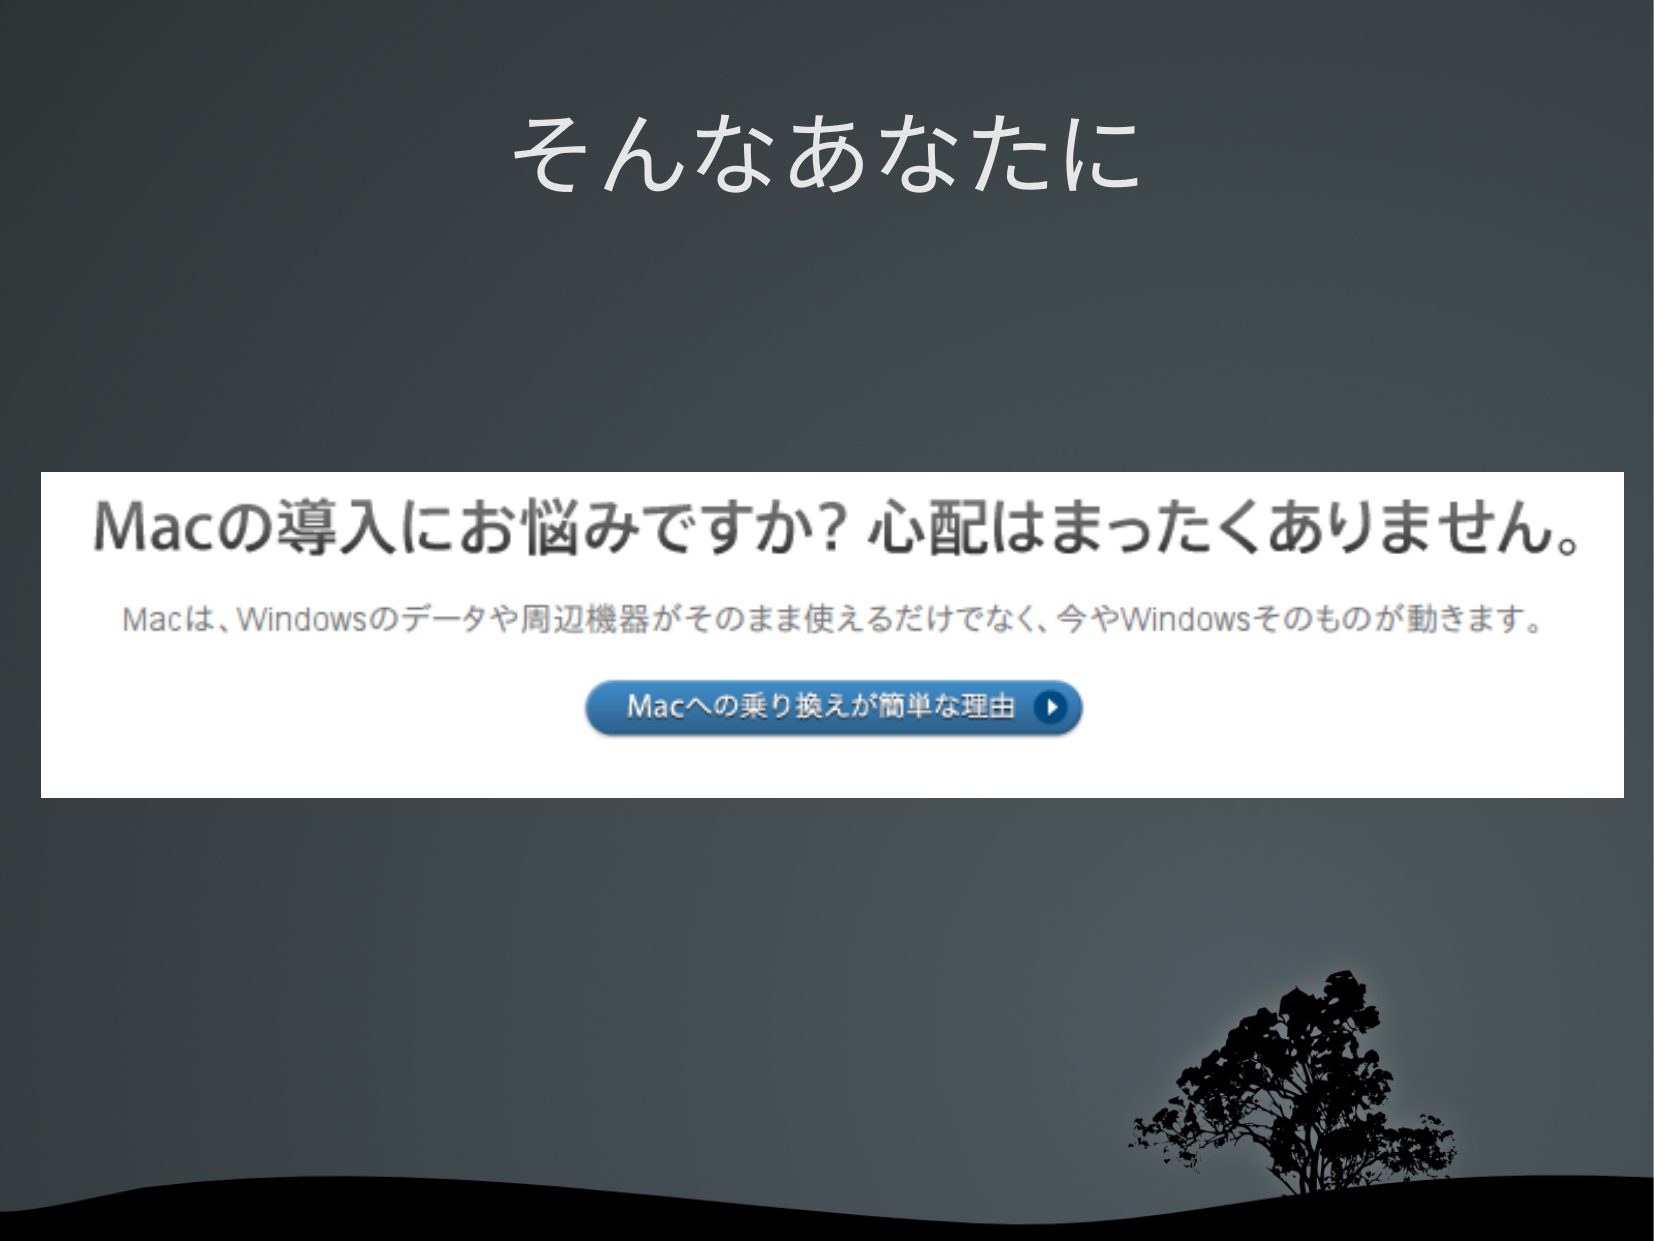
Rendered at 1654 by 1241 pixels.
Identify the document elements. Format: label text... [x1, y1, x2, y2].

title そんなあなたに [82, 49, 1571, 257]
picture [0, 0, 1654, 1241]
